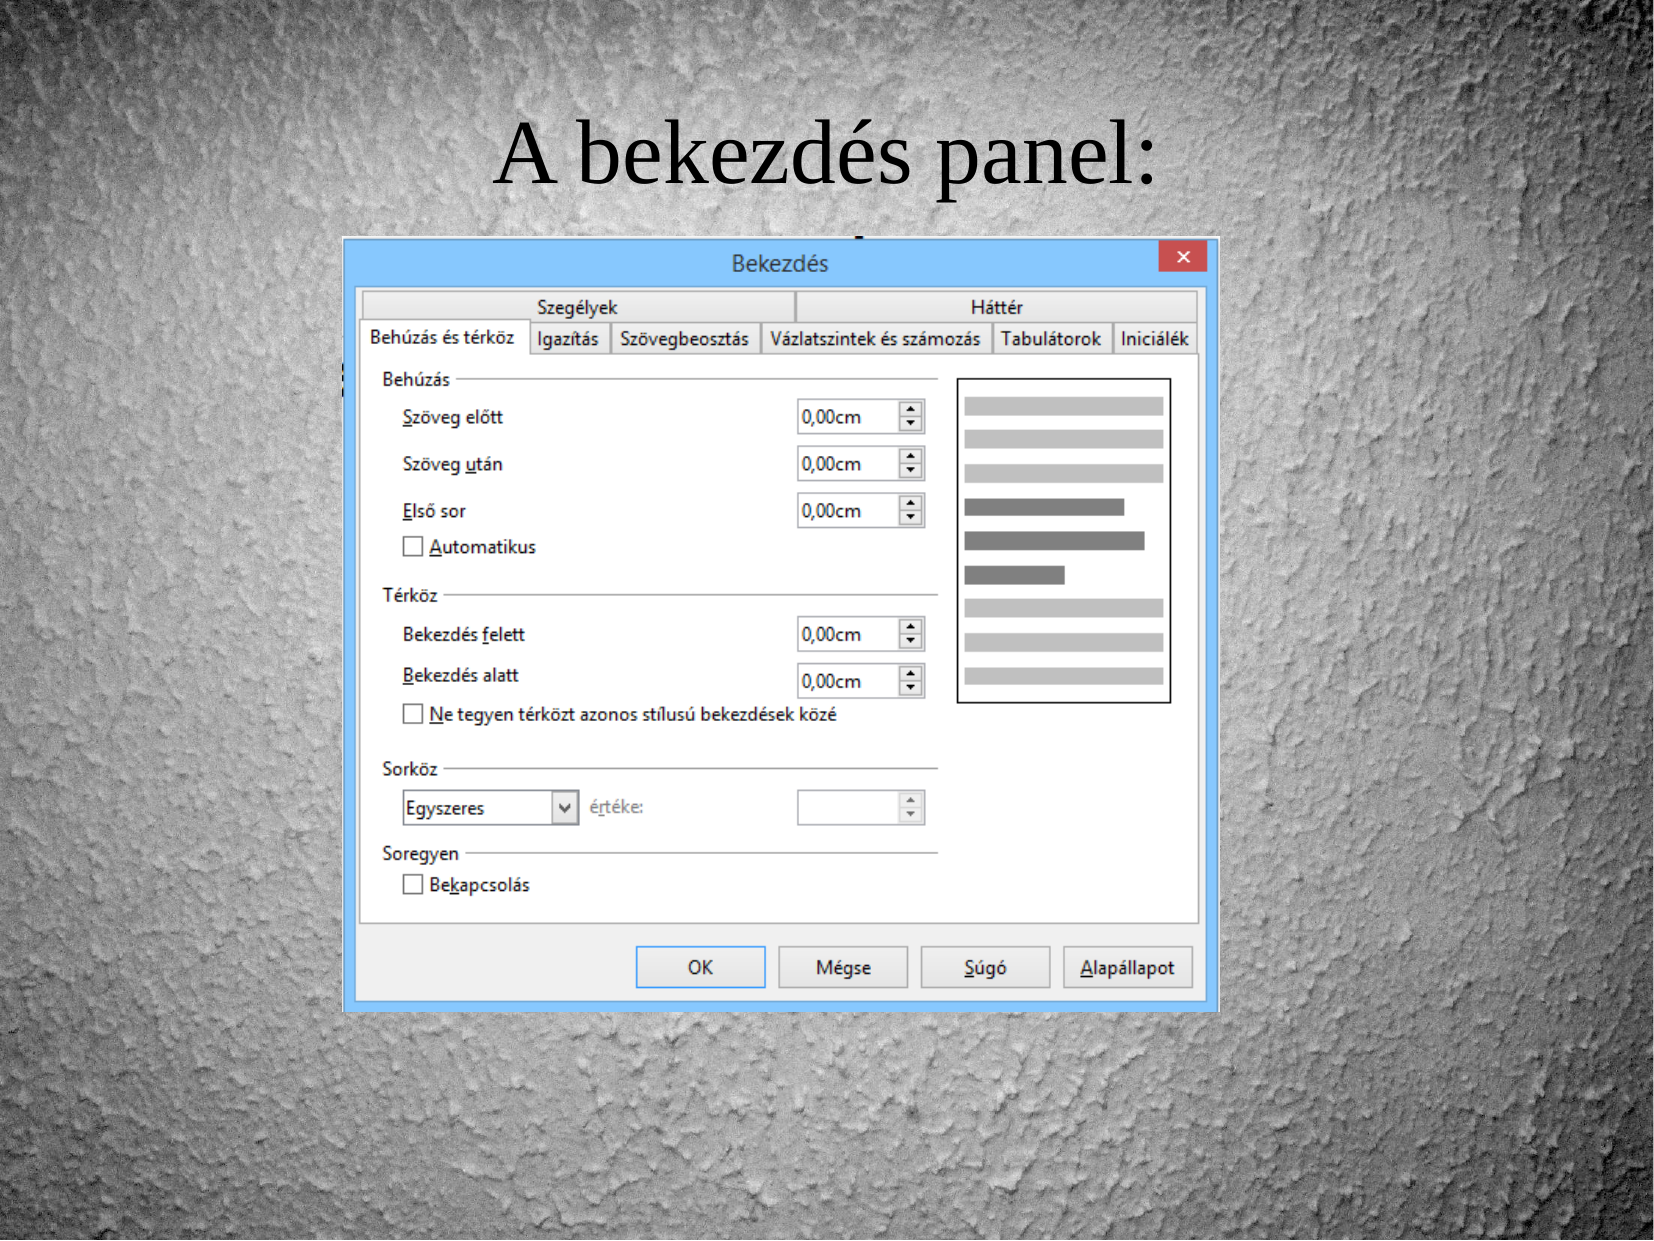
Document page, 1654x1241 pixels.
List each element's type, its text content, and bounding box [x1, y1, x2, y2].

picture [0, 0, 1654, 1240]
title A bekezdés panel: [82, 49, 1571, 257]
